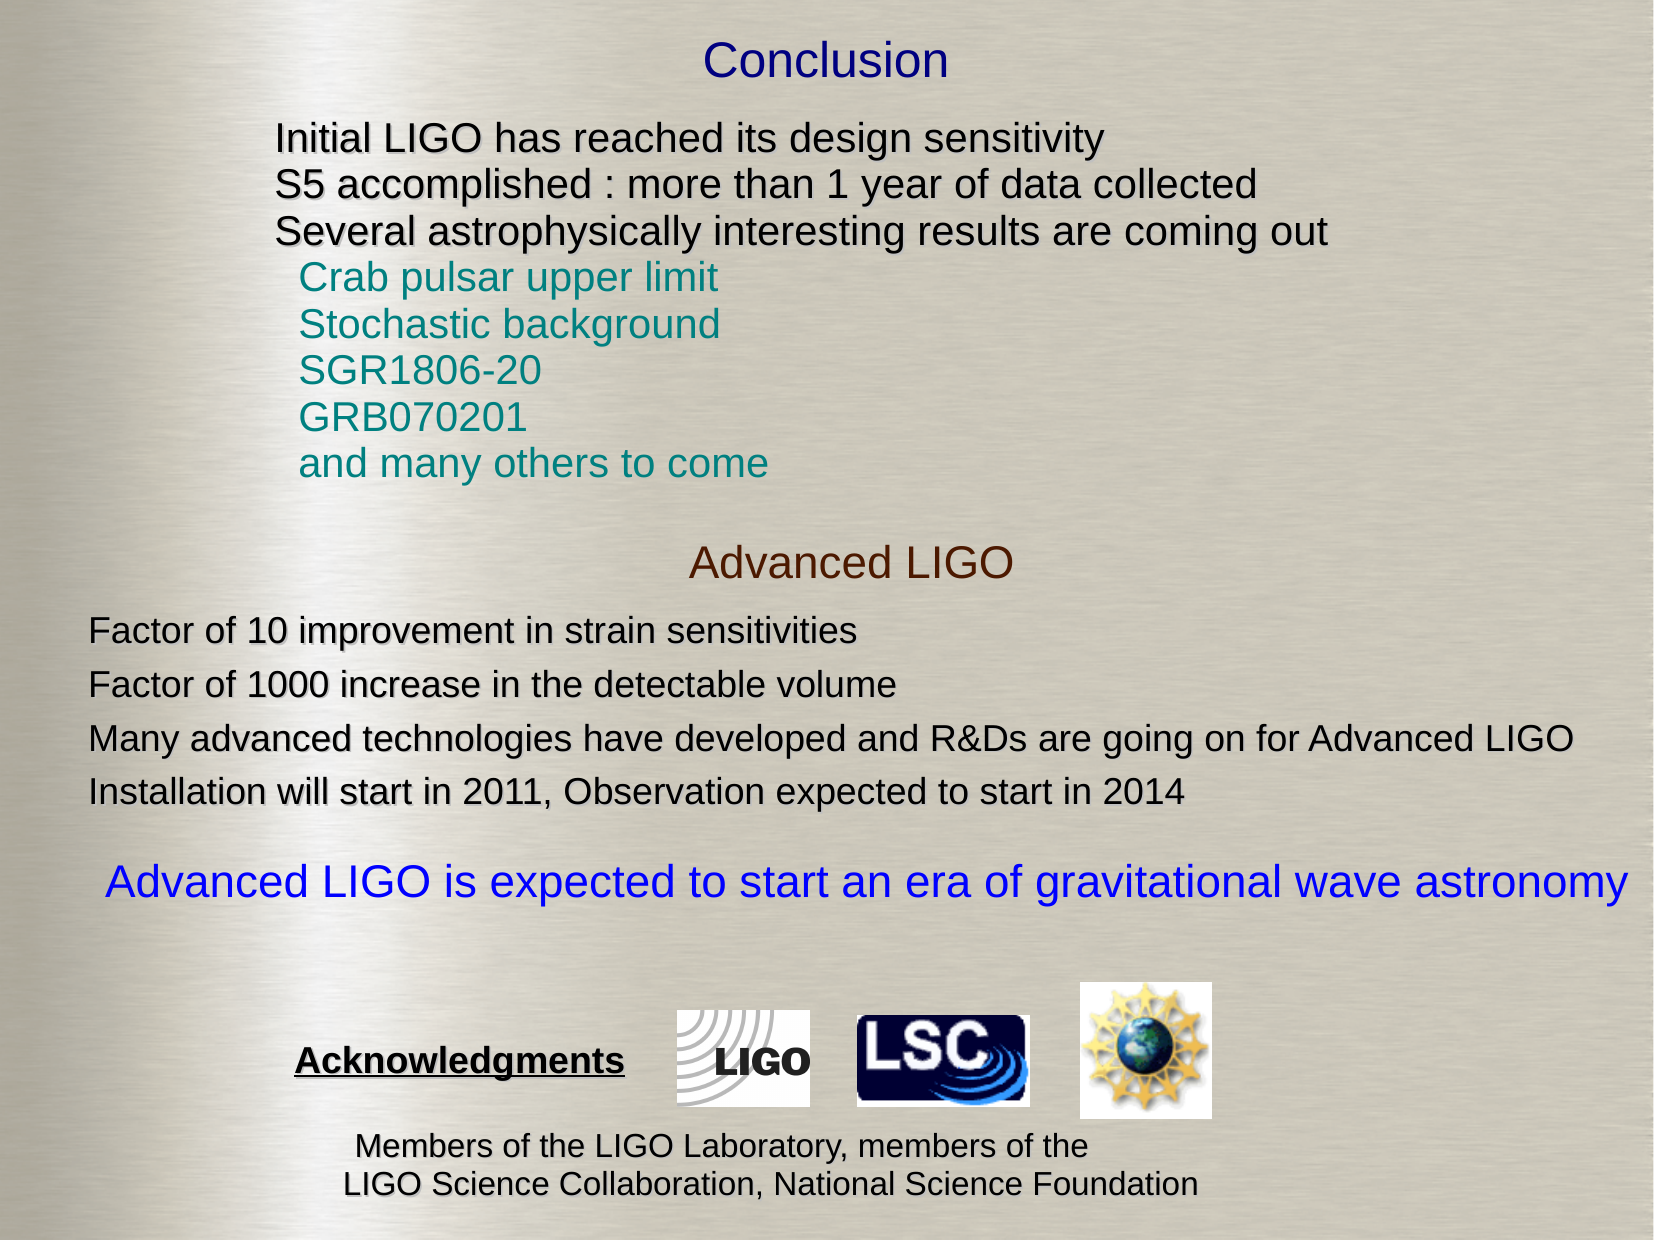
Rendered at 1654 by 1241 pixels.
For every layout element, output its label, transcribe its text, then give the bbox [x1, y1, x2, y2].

text_box Advanced LIGO is expected to start an era of gravitational wave astronomy [90, 848, 1616, 915]
text_box Factor of 10 improvement in strain sensitivities Factor of 1000 increase in the detectable volume Many advanced technologies have developed and R&Ds are going on for Advanced LIGO Installation will start in 2011, Observation expected to start in 2014 [73, 602, 1618, 821]
text_box Conclusion [687, 24, 960, 96]
text_box Advanced LIGO [673, 530, 1023, 597]
text_box Acknowledgments [279, 1031, 641, 1090]
chart [857, 1015, 1030, 1107]
text_box Members of the LIGO Laboratory, members of the LIGO Science Collaboration, National Science Foundation [328, 1111, 1216, 1211]
chart [677, 1010, 810, 1107]
text_box Initial LIGO has reached its design sensitivity S5 accomplished : more than 1 year of data collected Several astrophysically interesting results are coming out Crab pulsar upper limit Stochastic background SGR1806-20 GRB070201 and many others to come [248, 107, 1368, 494]
picture [0, 0, 1654, 1240]
